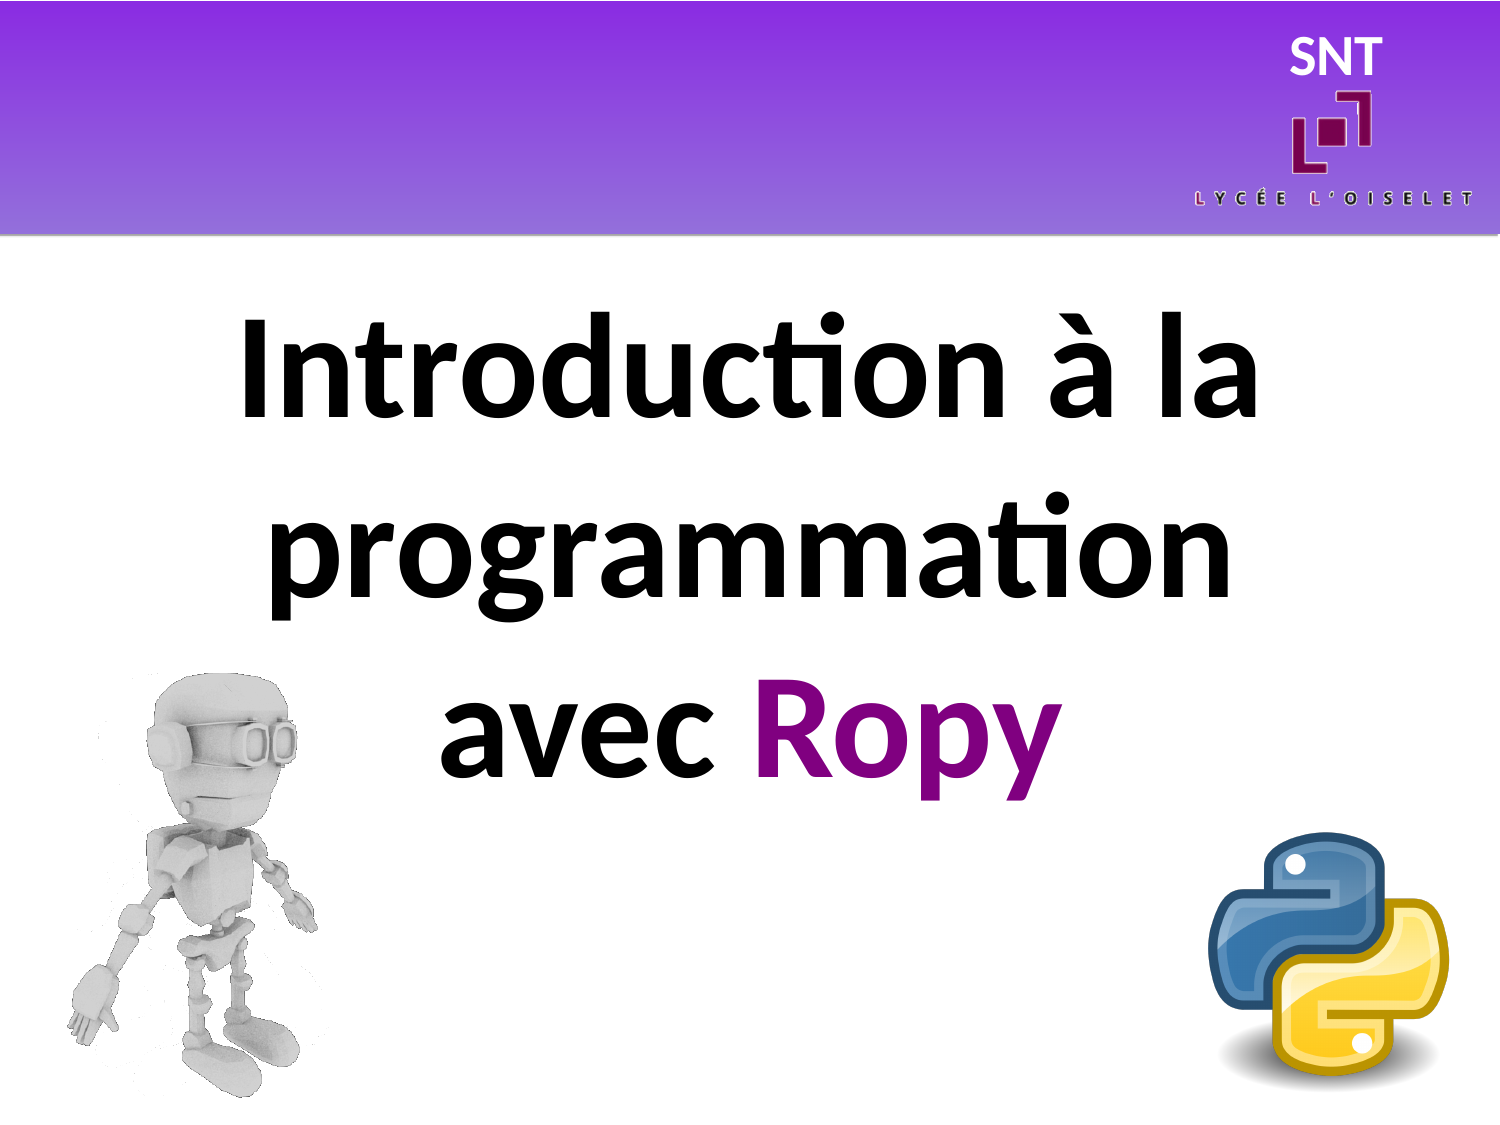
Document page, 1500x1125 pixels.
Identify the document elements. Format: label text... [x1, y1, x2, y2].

text_box [0, 1, 1500, 234]
subtitle Introduction à la programmation avec Ropy [0, 259, 1500, 548]
text_box SNT [1226, 10, 1447, 87]
picture [1192, 826, 1465, 1099]
picture [47, 673, 348, 1099]
picture [1192, 87, 1476, 211]
